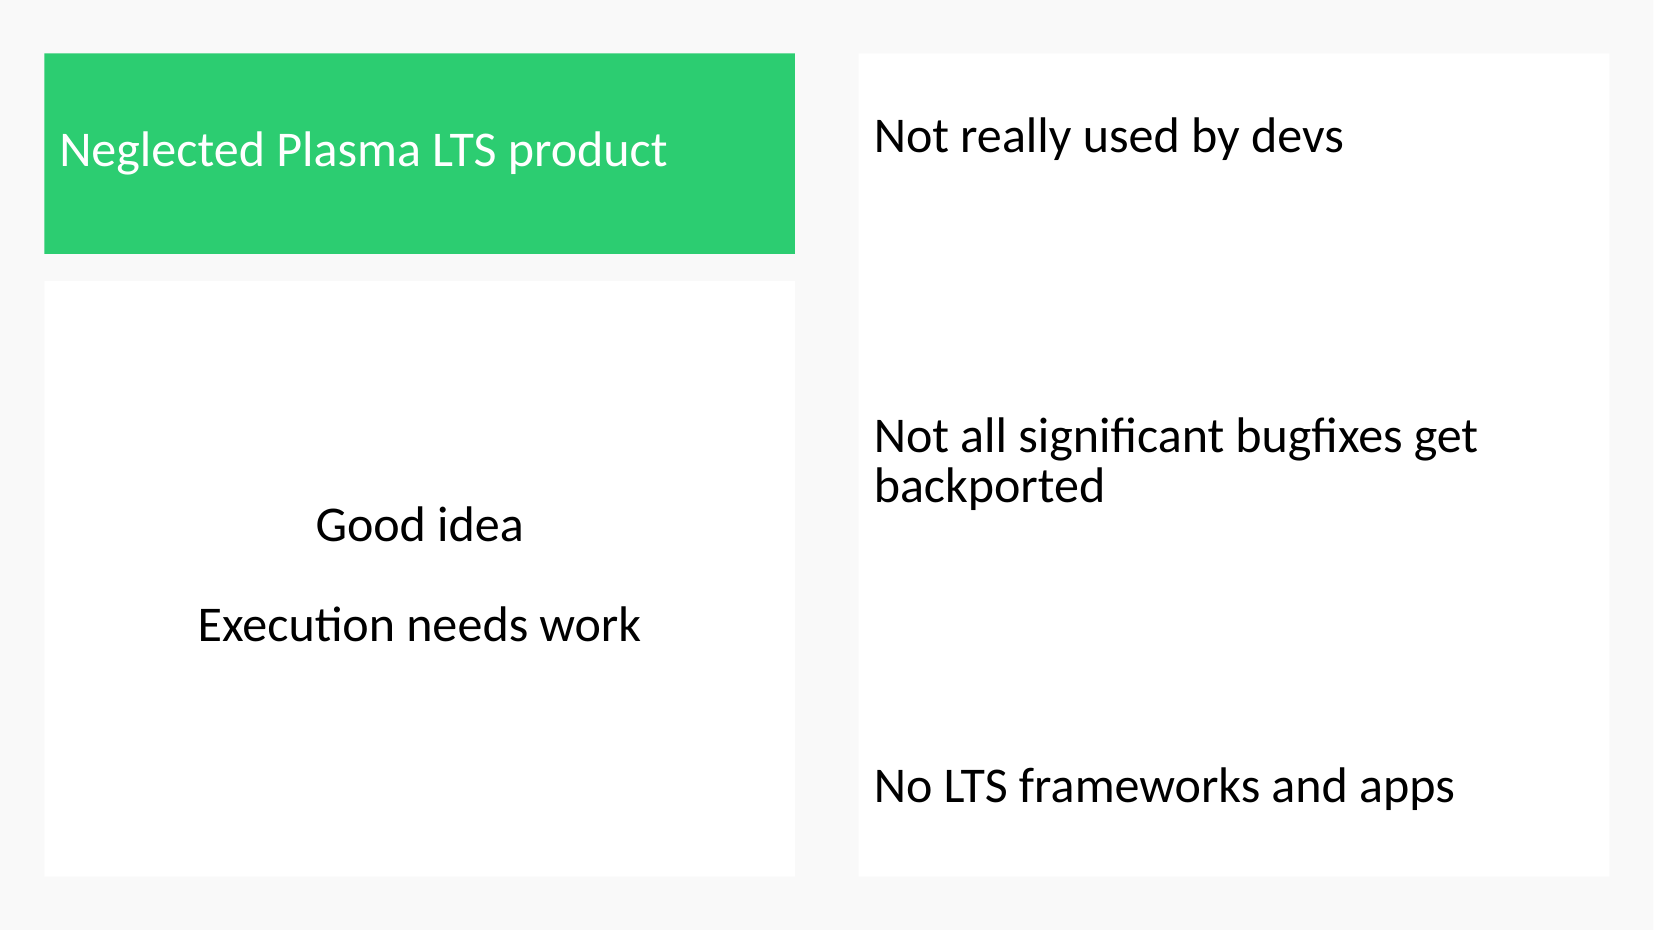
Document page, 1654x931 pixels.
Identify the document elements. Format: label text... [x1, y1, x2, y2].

text_box Not really used by devs Not all significant bugfixes get backported No LTS frameworks and apps [858, 53, 1610, 877]
text_box Neglected Plasma LTS product [44, 53, 795, 254]
text_box Good idea Execution needs work [44, 280, 795, 877]
